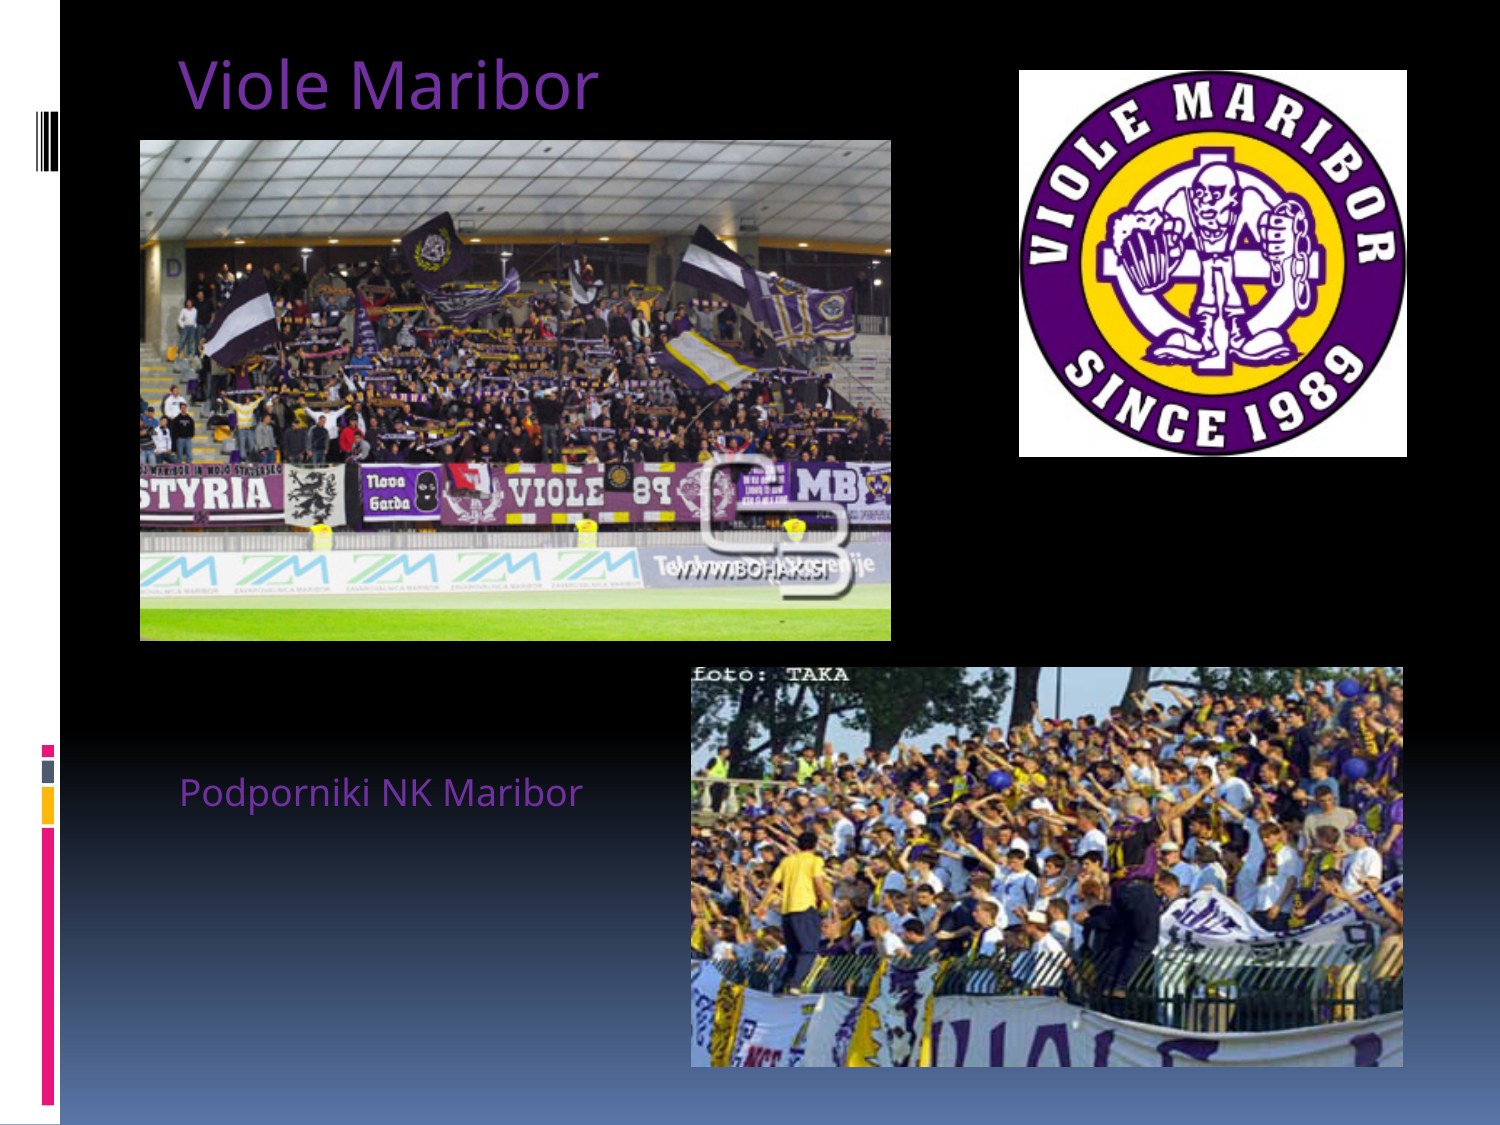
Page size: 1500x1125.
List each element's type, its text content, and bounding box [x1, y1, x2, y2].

text_box Podporniki NK Maribor [164, 761, 610, 822]
picture [1019, 70, 1407, 457]
picture [140, 140, 891, 641]
text_box Viole Maribor [163, 35, 645, 130]
picture [691, 667, 1403, 1067]
